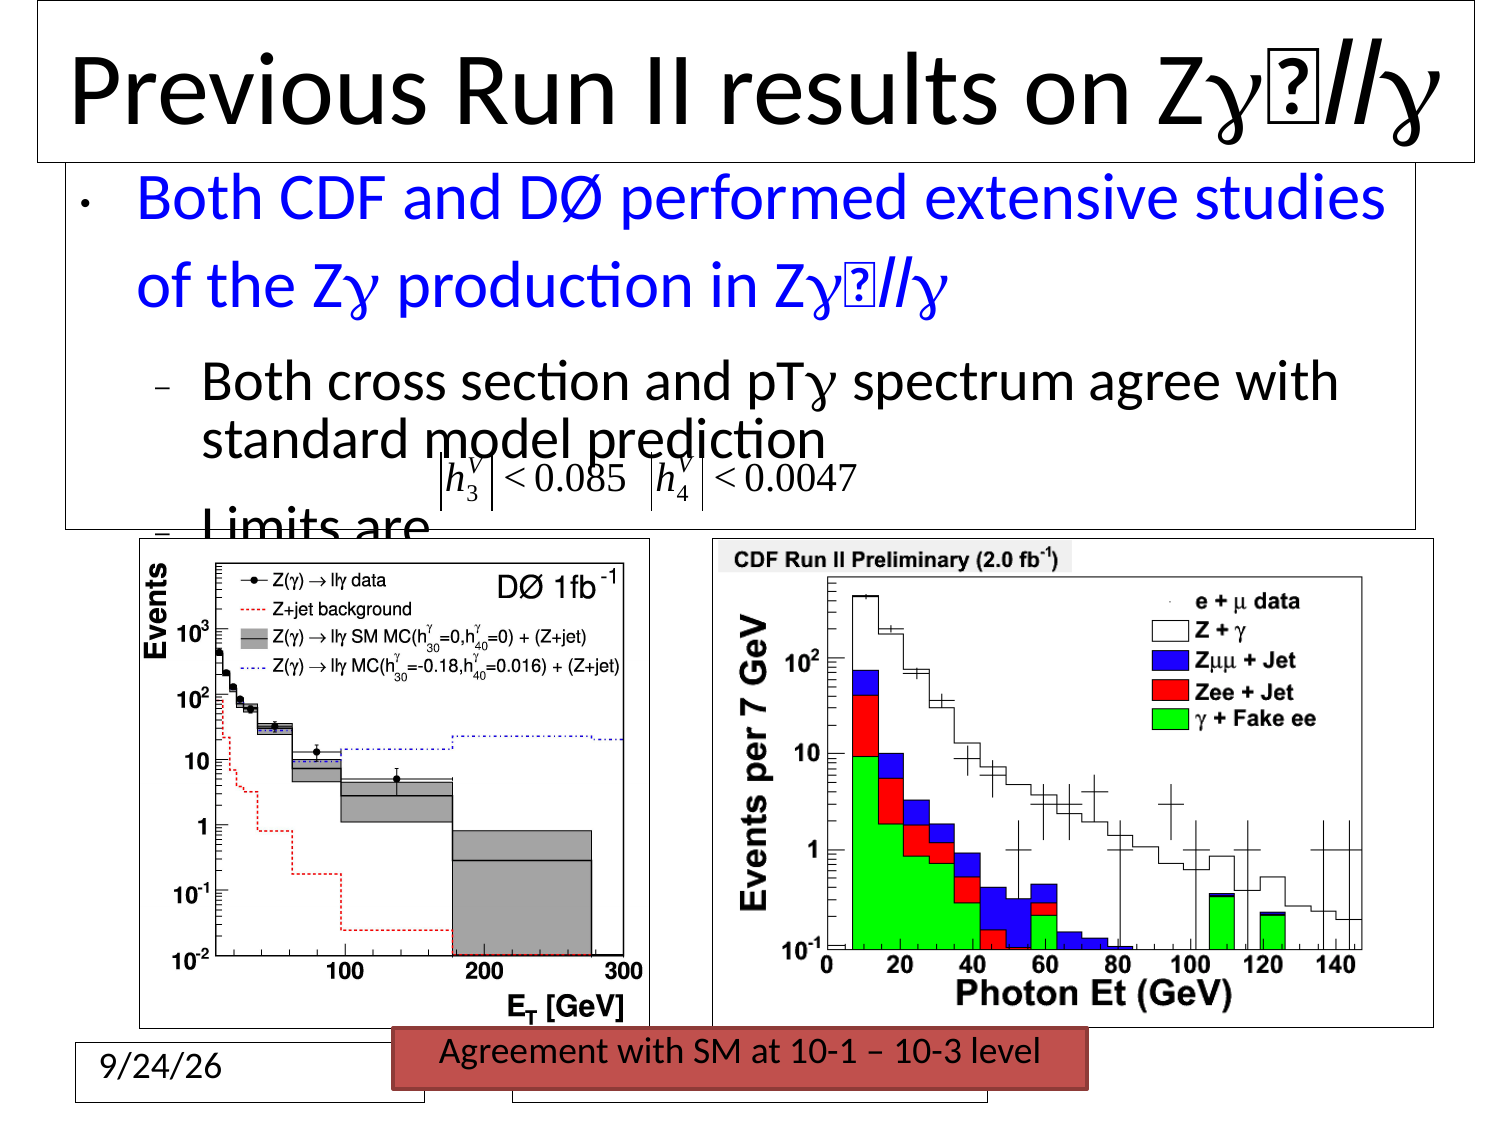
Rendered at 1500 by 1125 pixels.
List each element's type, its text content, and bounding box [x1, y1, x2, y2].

title Previous Run II results on Zgllg [37, 0, 1475, 163]
text_box Agreement with SM at 10-1 – 10-3 level [393, 1028, 1088, 1089]
picture [712, 538, 1434, 1028]
chart [643, 446, 860, 516]
picture [139, 538, 650, 1029]
list Both CDF and DØ performed extensive studies of the Zg production in Zgllg Both cross section and pTg spectrum agree with standard model prediction Limits are [65, 162, 1416, 530]
chart [433, 446, 629, 516]
